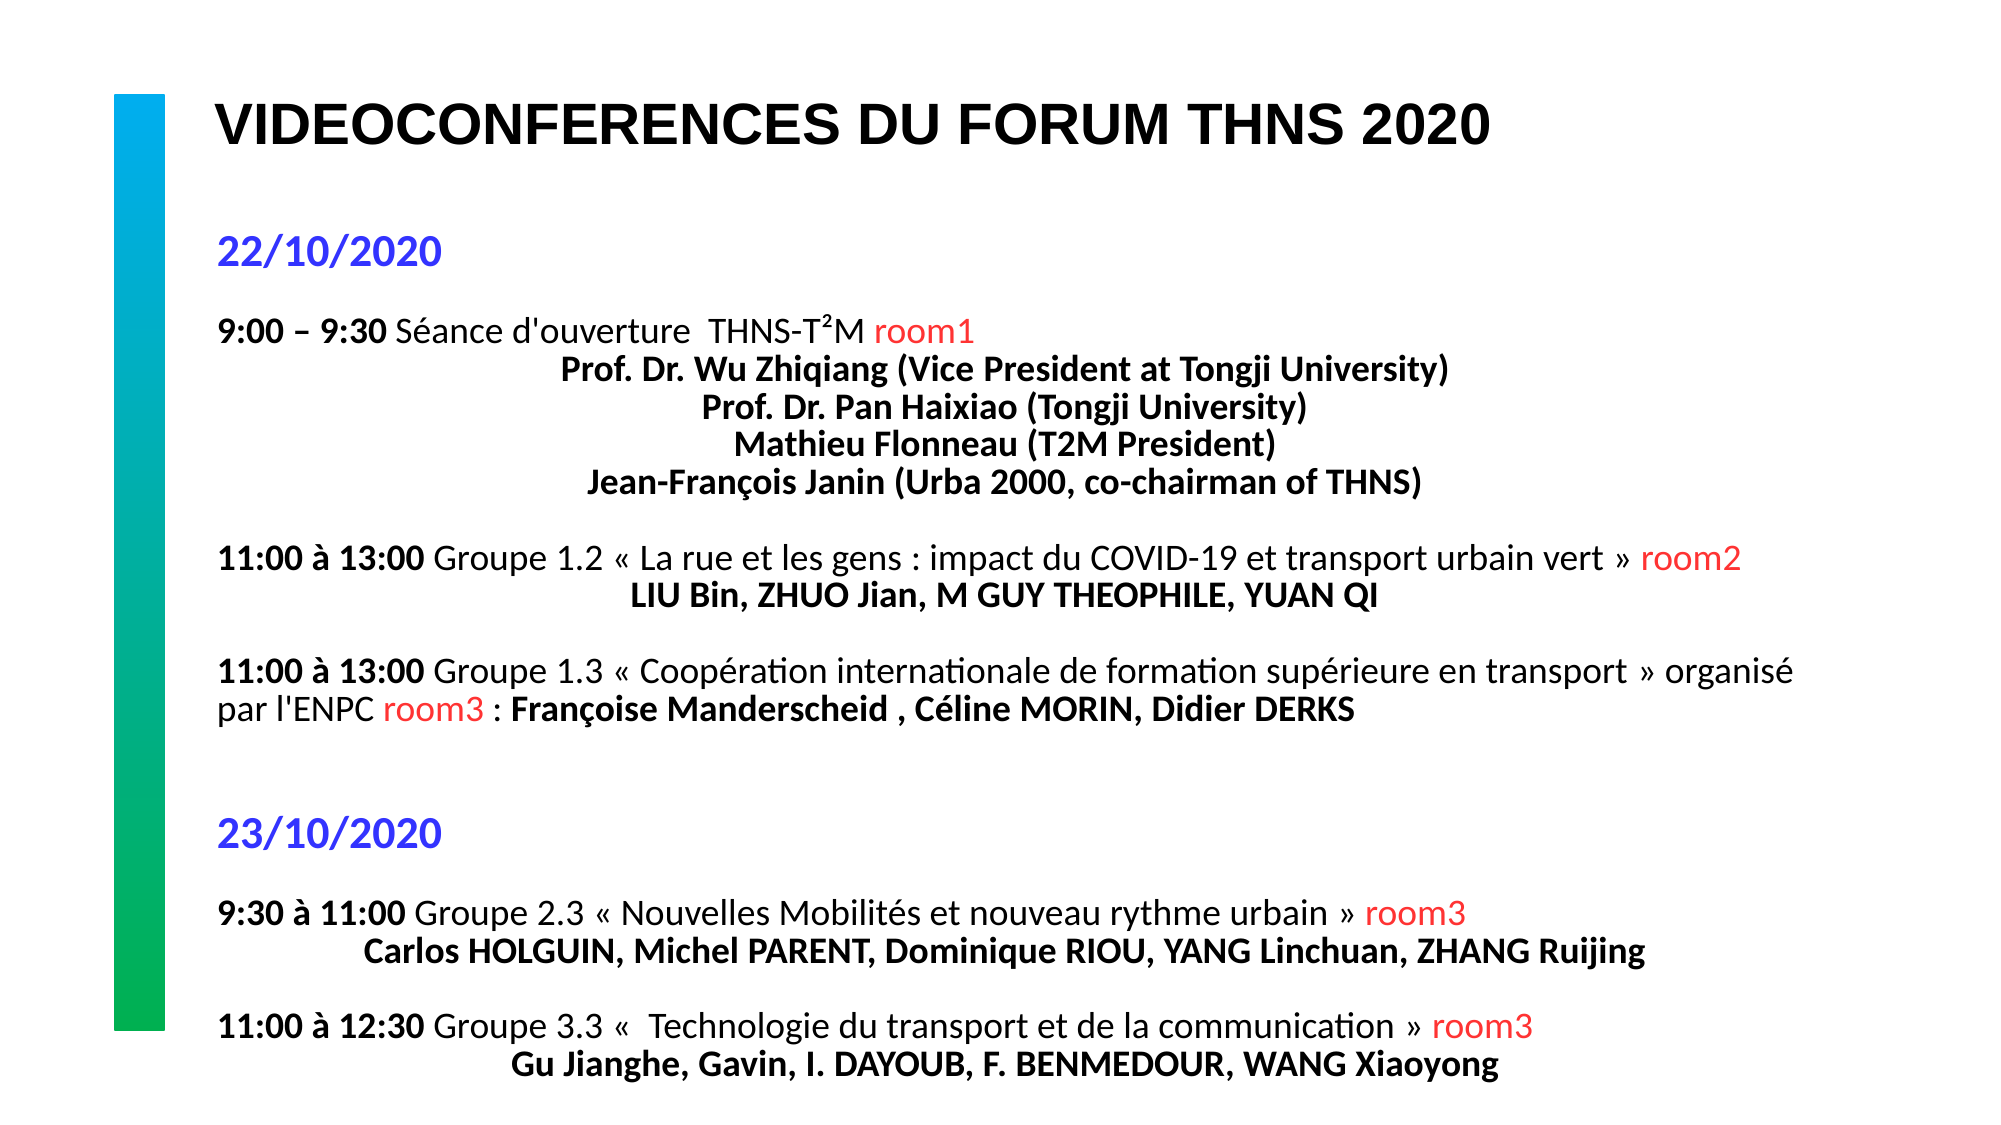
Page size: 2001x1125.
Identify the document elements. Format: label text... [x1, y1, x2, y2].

text_box 22/10/2020 9:00 – 9:30 Séance d'ouverture THNS-T²M room1 Prof. Dr. Wu Zhiqiang (Vice President at Tongji University) Prof. Dr. Pan Haixiao (Tongji University) Mathieu Flonneau (T2M President) Jean-François Janin (Urba 2000, co-chairman of THNS) 11:00 à 13:00 Groupe 1.2 « La rue et les gens : impact du COVID-19 et transport urbain vert » room2 LIU Bin, ZHUO Jian, M GUY THEOPHILE, YUAN QI 11:00 à 13:00 Groupe 1.3 « Coopération internationale de formation supérieure en transport » organisé par l'ENPC room3 : Françoise Manderscheid , Céline MORIN, Didier DERKS 23/10/2020 9:30 à 11:00 Groupe 2.3 « Nouvelles Mobilités et nouveau rythme urbain » room3 Carlos HOLGUIN, Michel PARENT, Dominique RIOU, YANG Linchuan, ZHANG Ruijing 11:00 à 12:30 Groupe 3.3 « Technologie du transport et de la communication » room3 Gu Jianghe, Gavin, I. DAYOUB, F. BENMEDOUR, WANG Xiaoyong [202, 182, 1836, 1125]
text_box [114, 765, 165, 1031]
text_box [114, 94, 165, 593]
text_box VIDEOCONFERENCES DU FORUM THNS 2020 [199, 84, 1834, 165]
